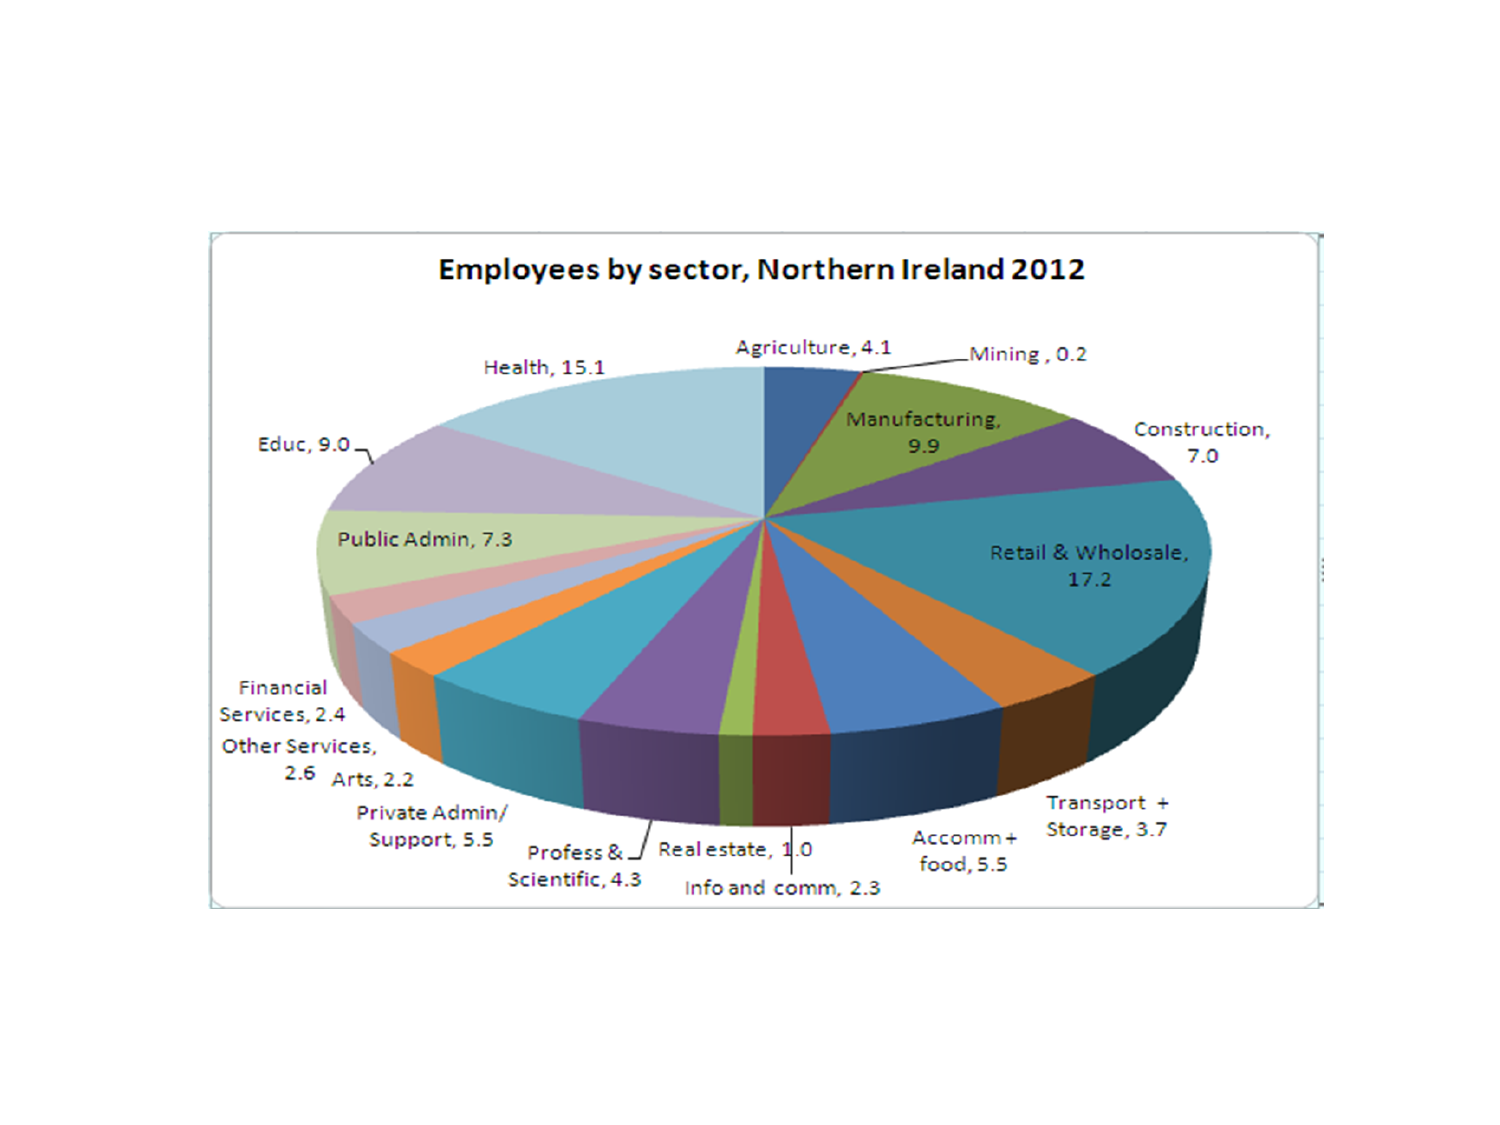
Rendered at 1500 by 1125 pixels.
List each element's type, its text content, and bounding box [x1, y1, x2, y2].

picture [135, 220, 1376, 929]
title Source : Angela McGowan, Danske Bank. [88, 243, 1404, 988]
